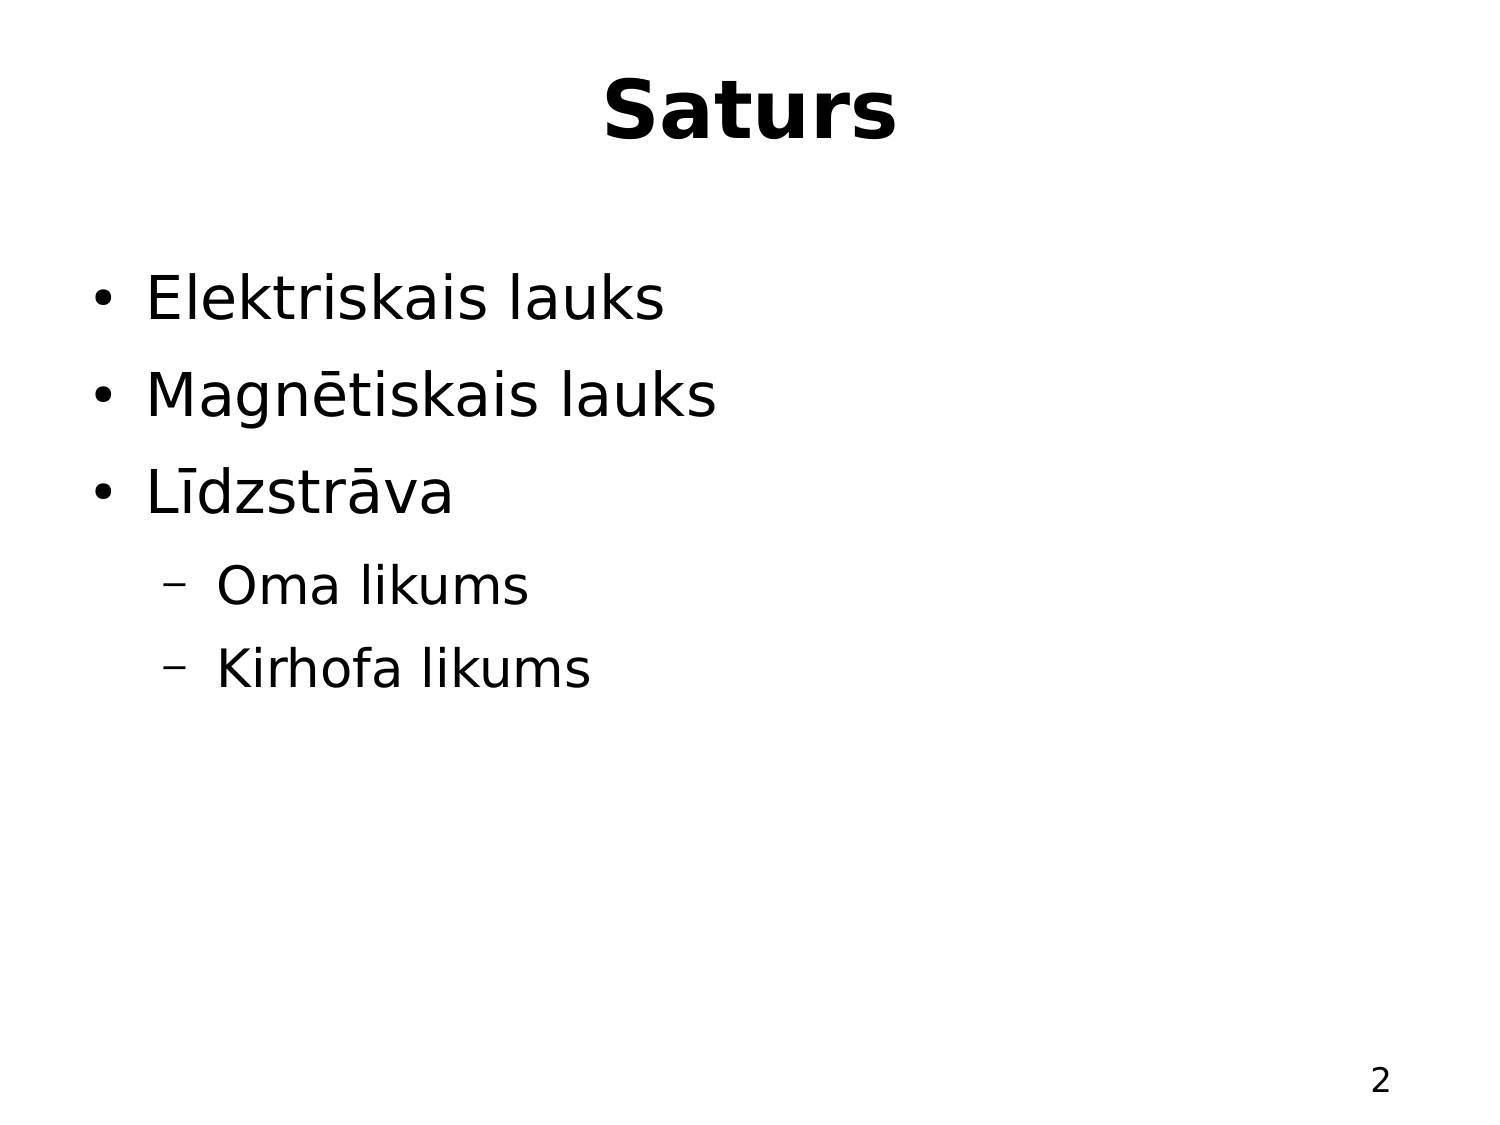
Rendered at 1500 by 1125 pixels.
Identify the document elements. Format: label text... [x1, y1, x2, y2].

list Elektriskais lauks Magnētiskais lauks Līdzstrāva Oma likums Kirhofa likums [75, 263, 1425, 916]
title Saturs [75, 44, 1425, 177]
